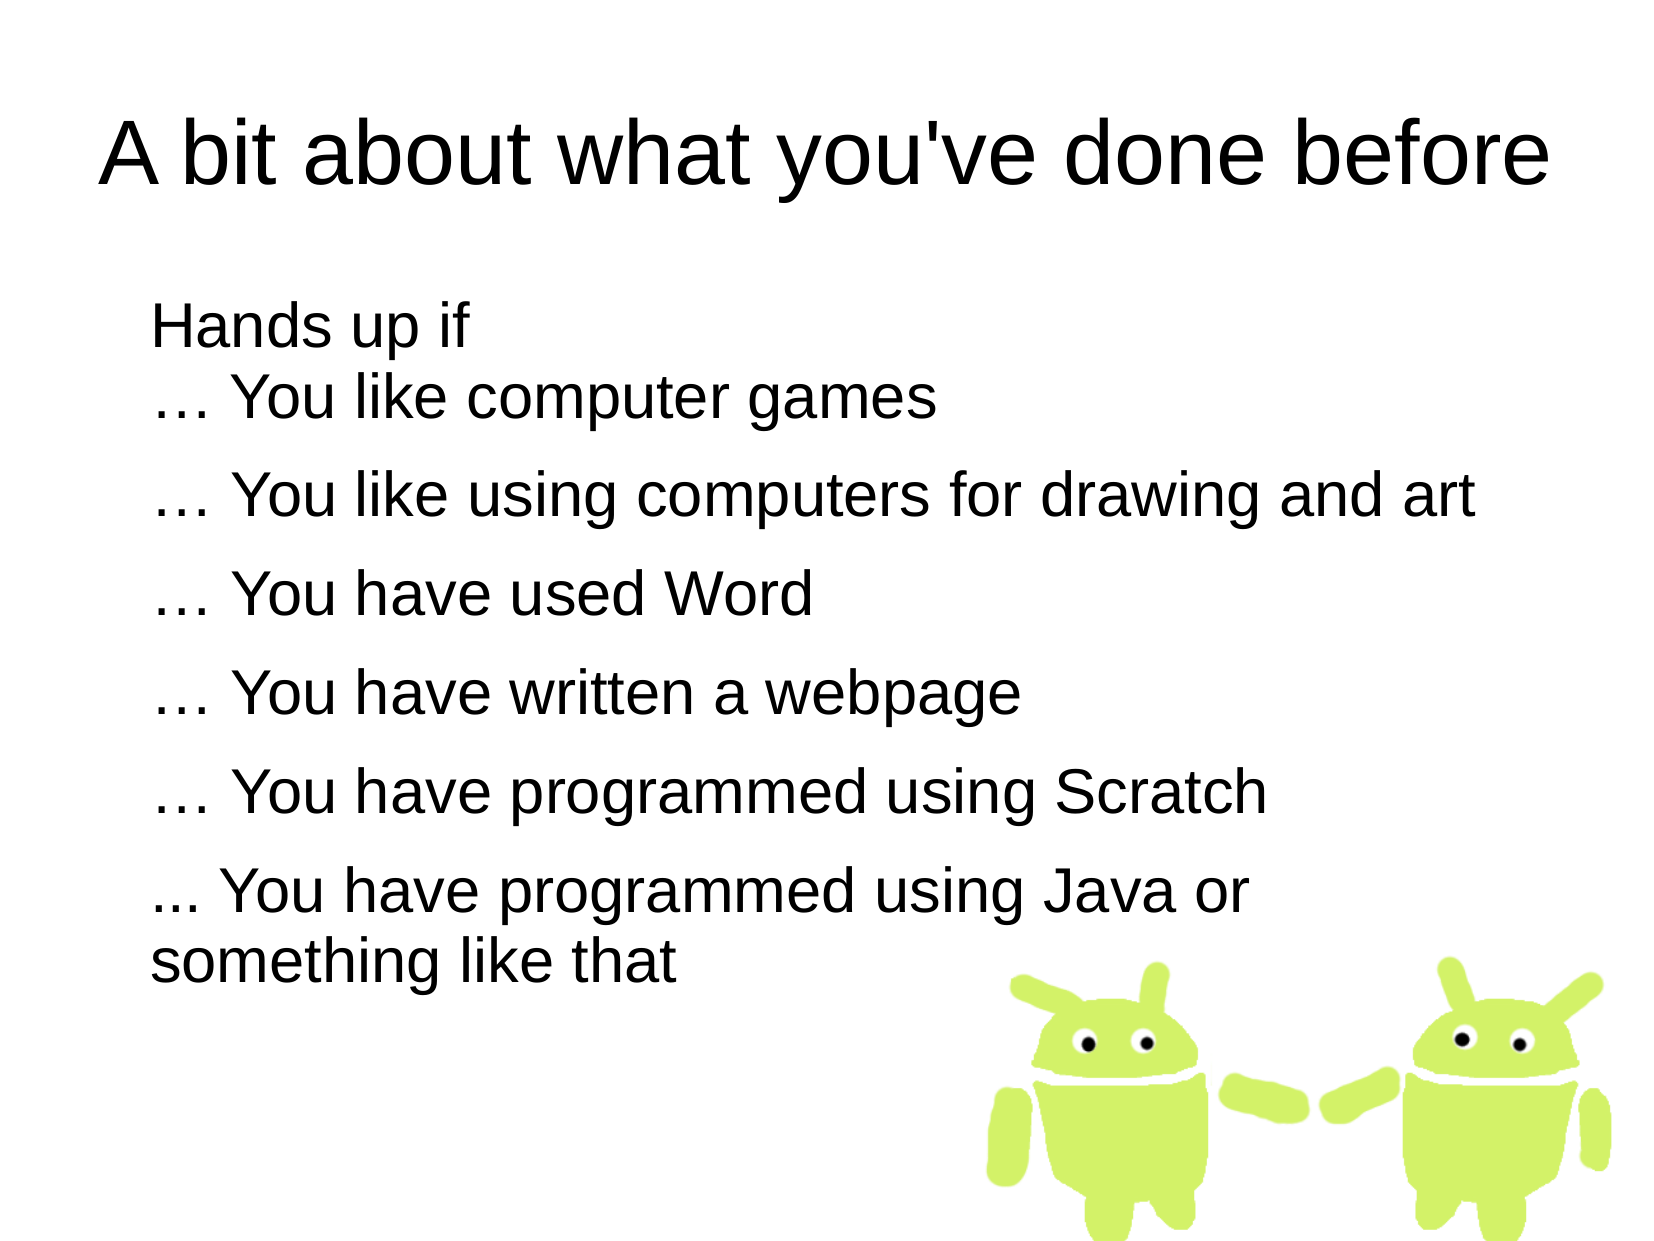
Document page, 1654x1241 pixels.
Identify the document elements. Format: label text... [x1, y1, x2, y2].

picture [945, 944, 1654, 1241]
list Hands up if … You like computer games … You like using computers for drawing and art … You have used Word … You have written a webpage … You have programmed using Scratch ... You have programmed using Java or something like that [82, 290, 1538, 1010]
title A bit about what you've done before [82, 49, 1571, 257]
